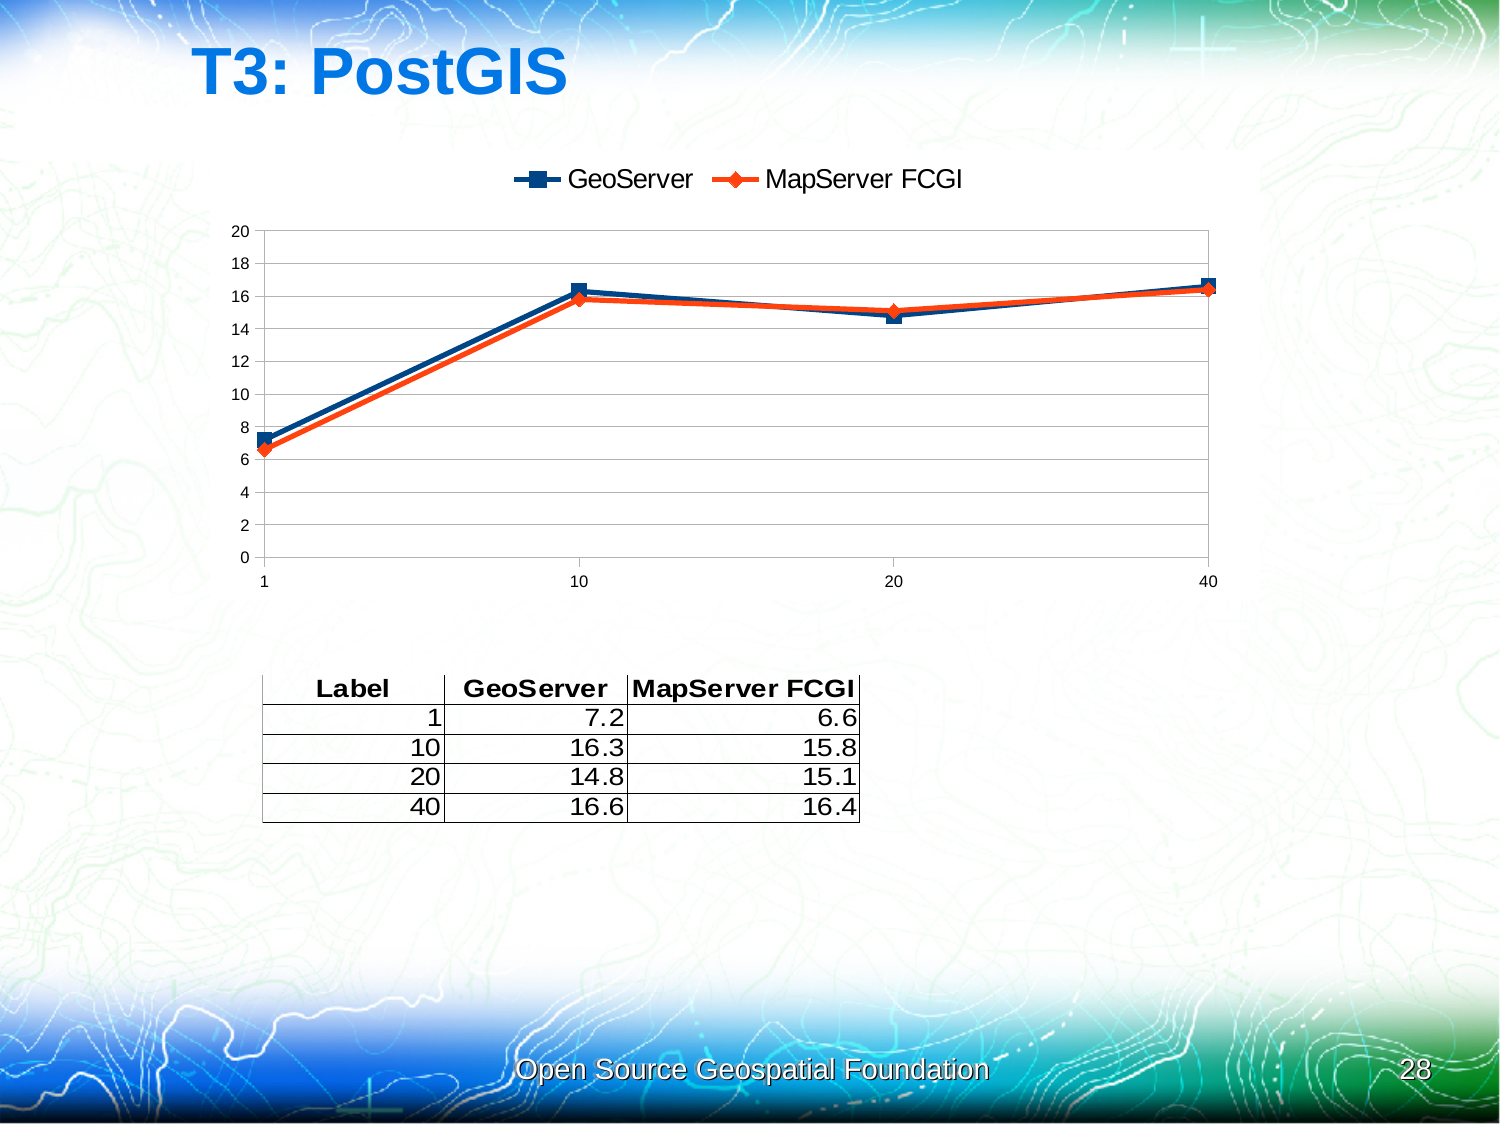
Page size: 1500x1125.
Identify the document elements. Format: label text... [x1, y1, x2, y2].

picture [0, 0, 1500, 1125]
chart [210, 149, 1261, 601]
title T3: PostGIS [177, 20, 1477, 122]
chart [262, 675, 863, 826]
